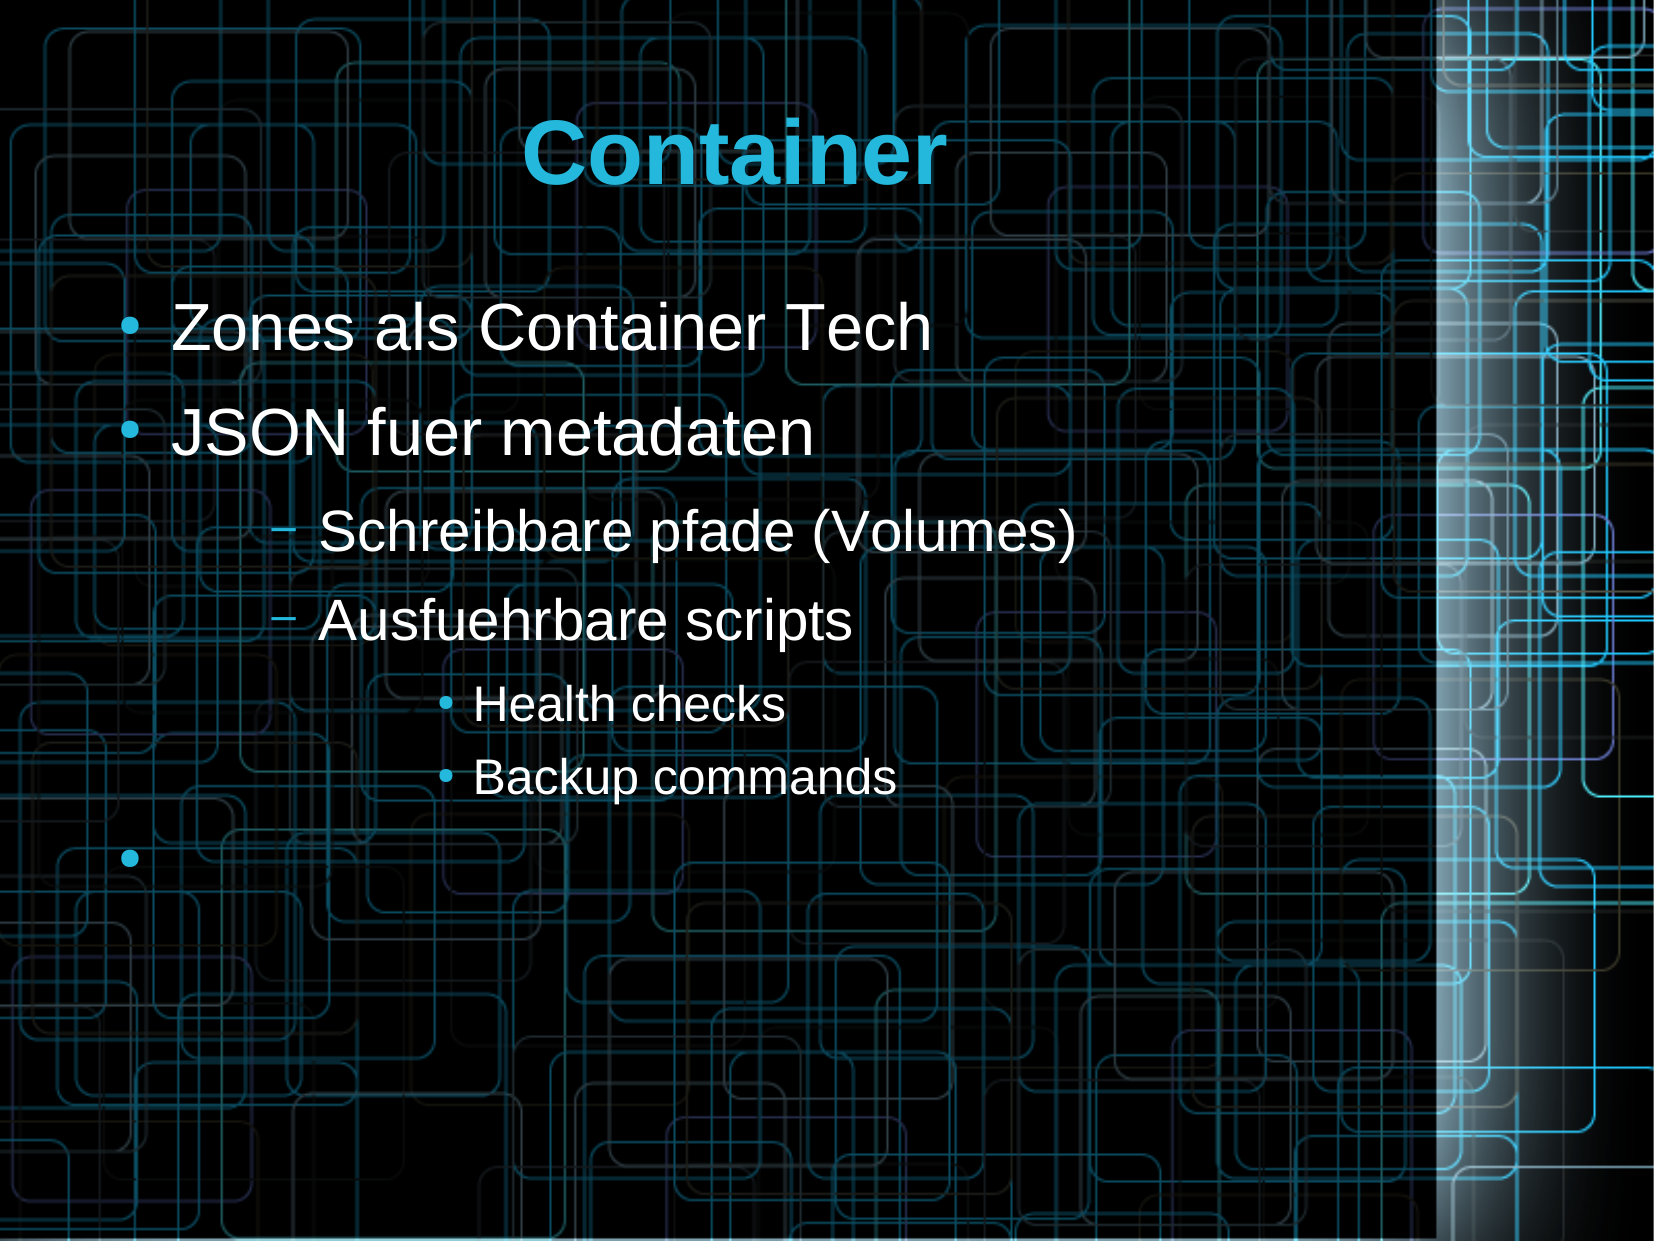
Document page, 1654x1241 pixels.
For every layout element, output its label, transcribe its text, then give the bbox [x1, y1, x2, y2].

picture [0, 0, 1654, 1241]
title Container [82, 49, 1388, 257]
list Zones als Container Tech JSON fuer metadaten Schreibbare pfade (Volumes) Ausfuehrbare scripts Health checks Backup commands [82, 290, 1388, 1010]
